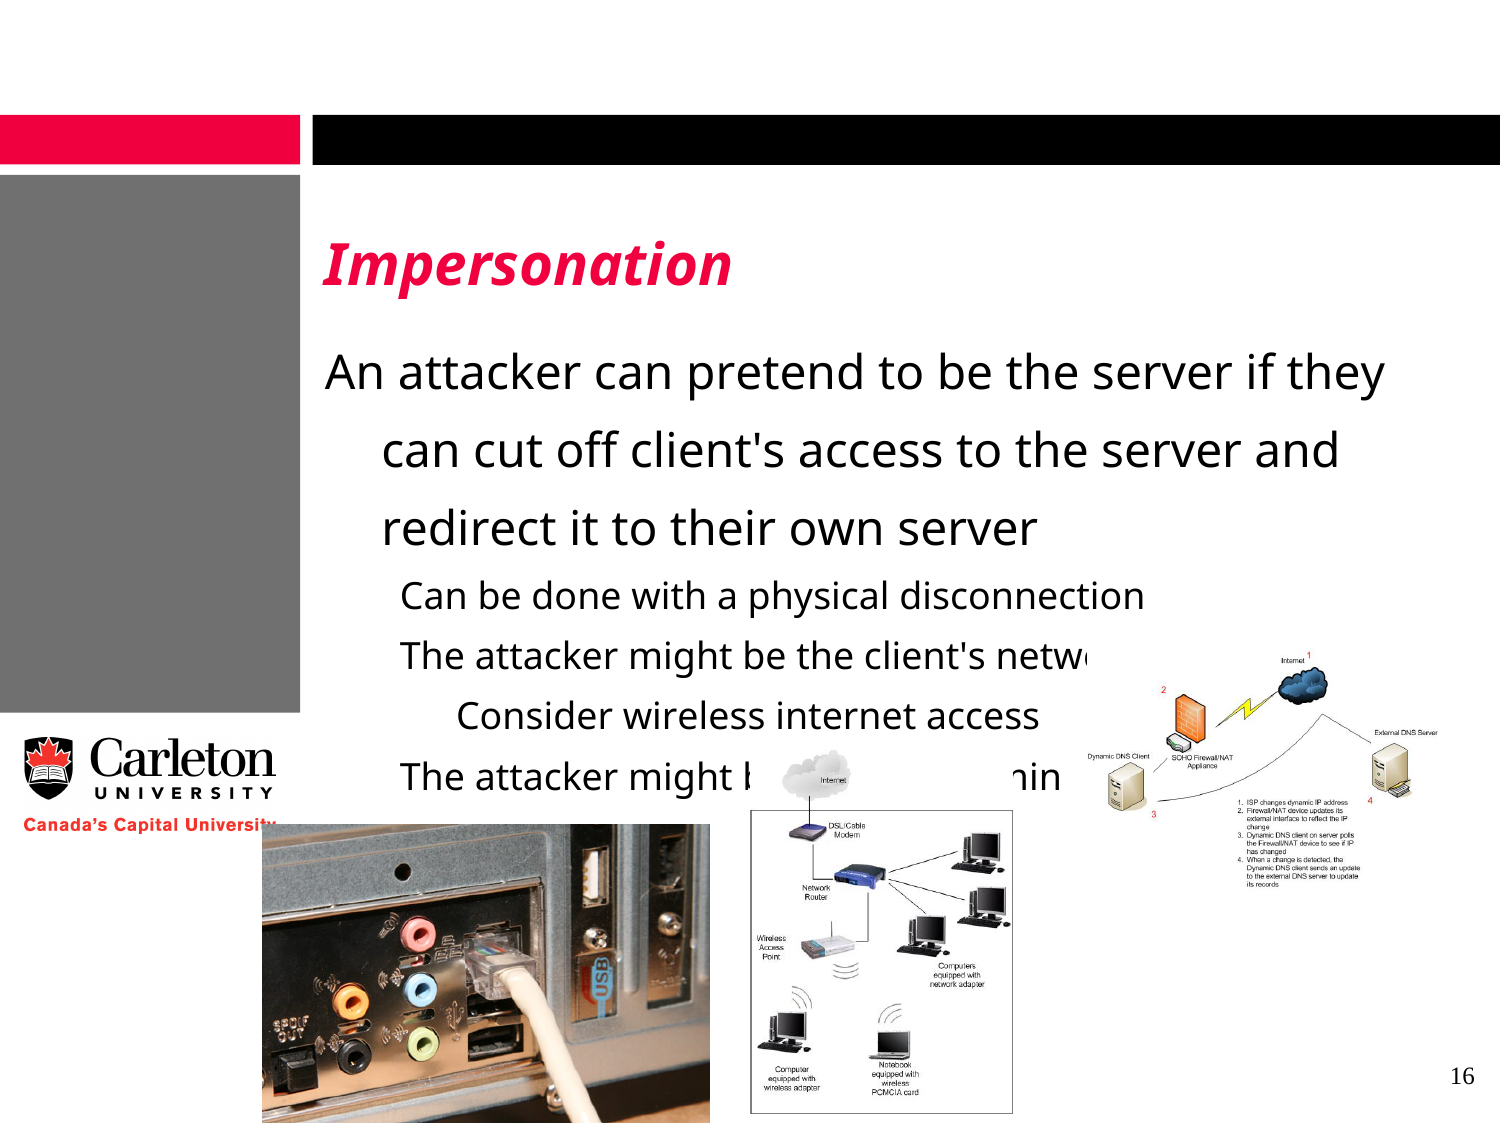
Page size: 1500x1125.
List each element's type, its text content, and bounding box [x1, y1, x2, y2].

title Impersonation [324, 194, 1450, 324]
picture [1087, 637, 1438, 901]
list An attacker can pretend to be the server if they can cut off client's access to the server and redirect it to their own server Can be done with a physical disconnection The attacker might be the client's network admin Consider wireless internet access The attacker might be the DNS admin [324, 324, 1450, 1036]
picture [24, 737, 710, 1123]
picture [750, 749, 1013, 1114]
